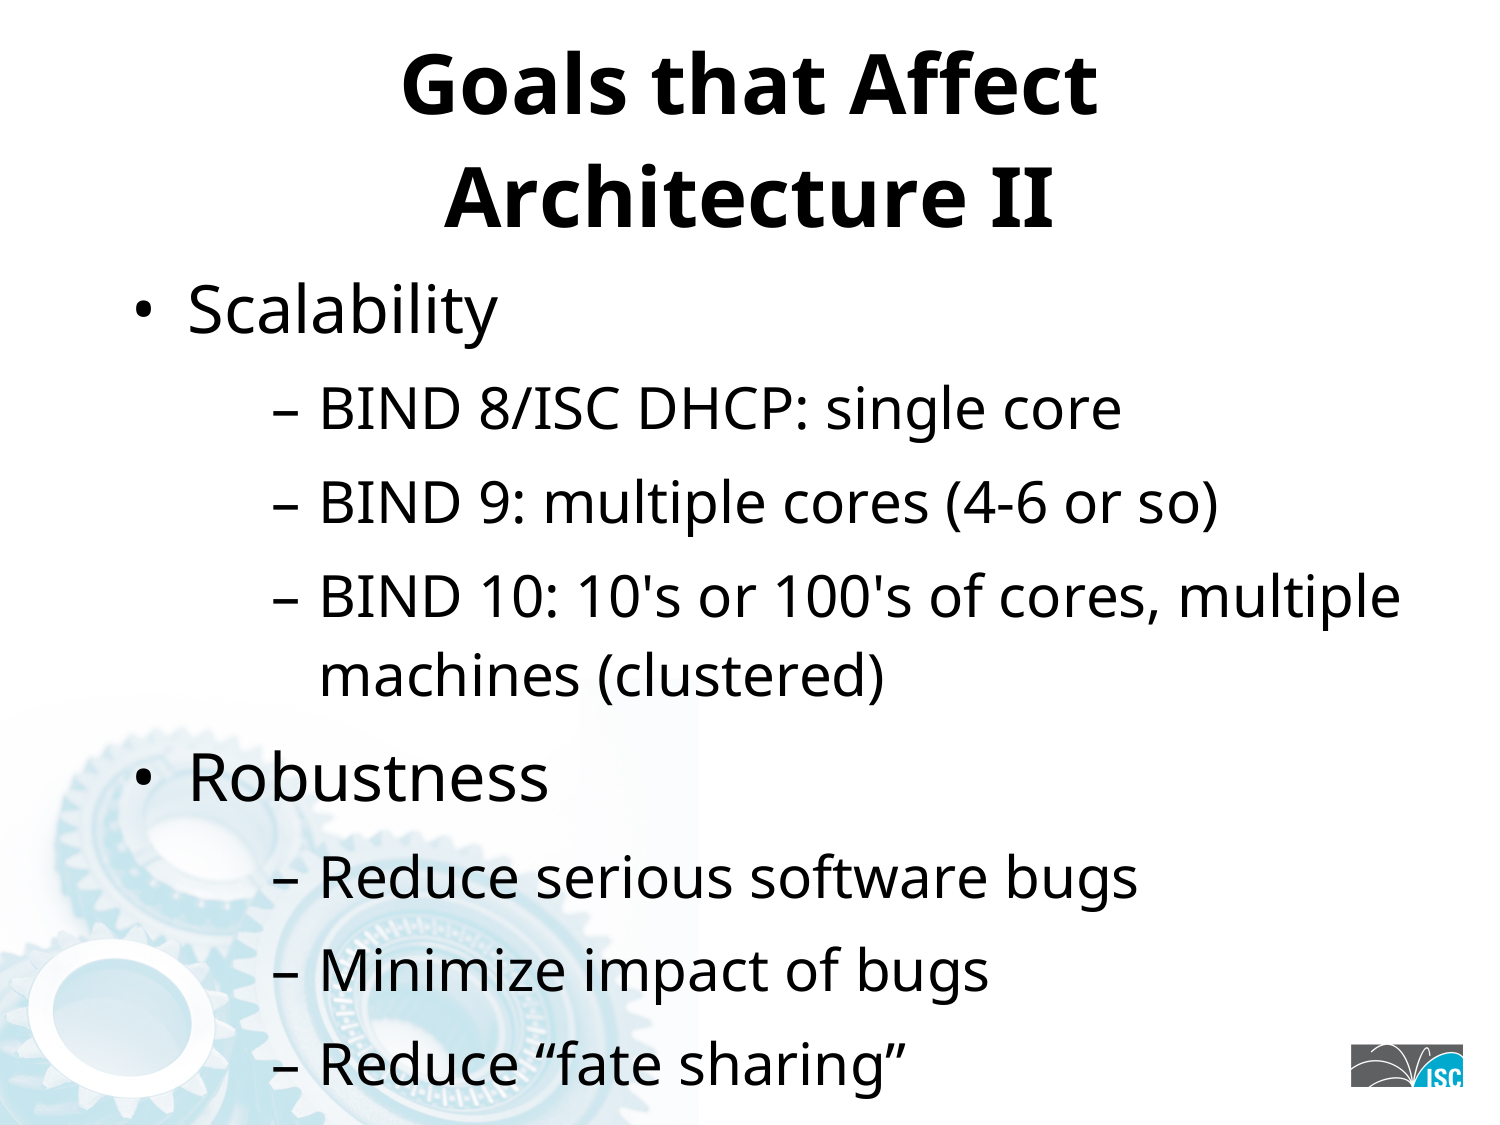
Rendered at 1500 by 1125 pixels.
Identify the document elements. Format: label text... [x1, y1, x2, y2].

picture [0, 0, 1500, 1125]
list Scalability BIND 8/ISC DHCP: single core BIND 9: multiple cores (4-6 or so) BIND 10: 10's or 100's of cores, multiple machines (clustered) Robustness Reduce serious software bugs Minimize impact of bugs Reduce “fate sharing” [75, 262, 1426, 997]
title Goals that Affect Architecture II [75, 38, 1426, 240]
